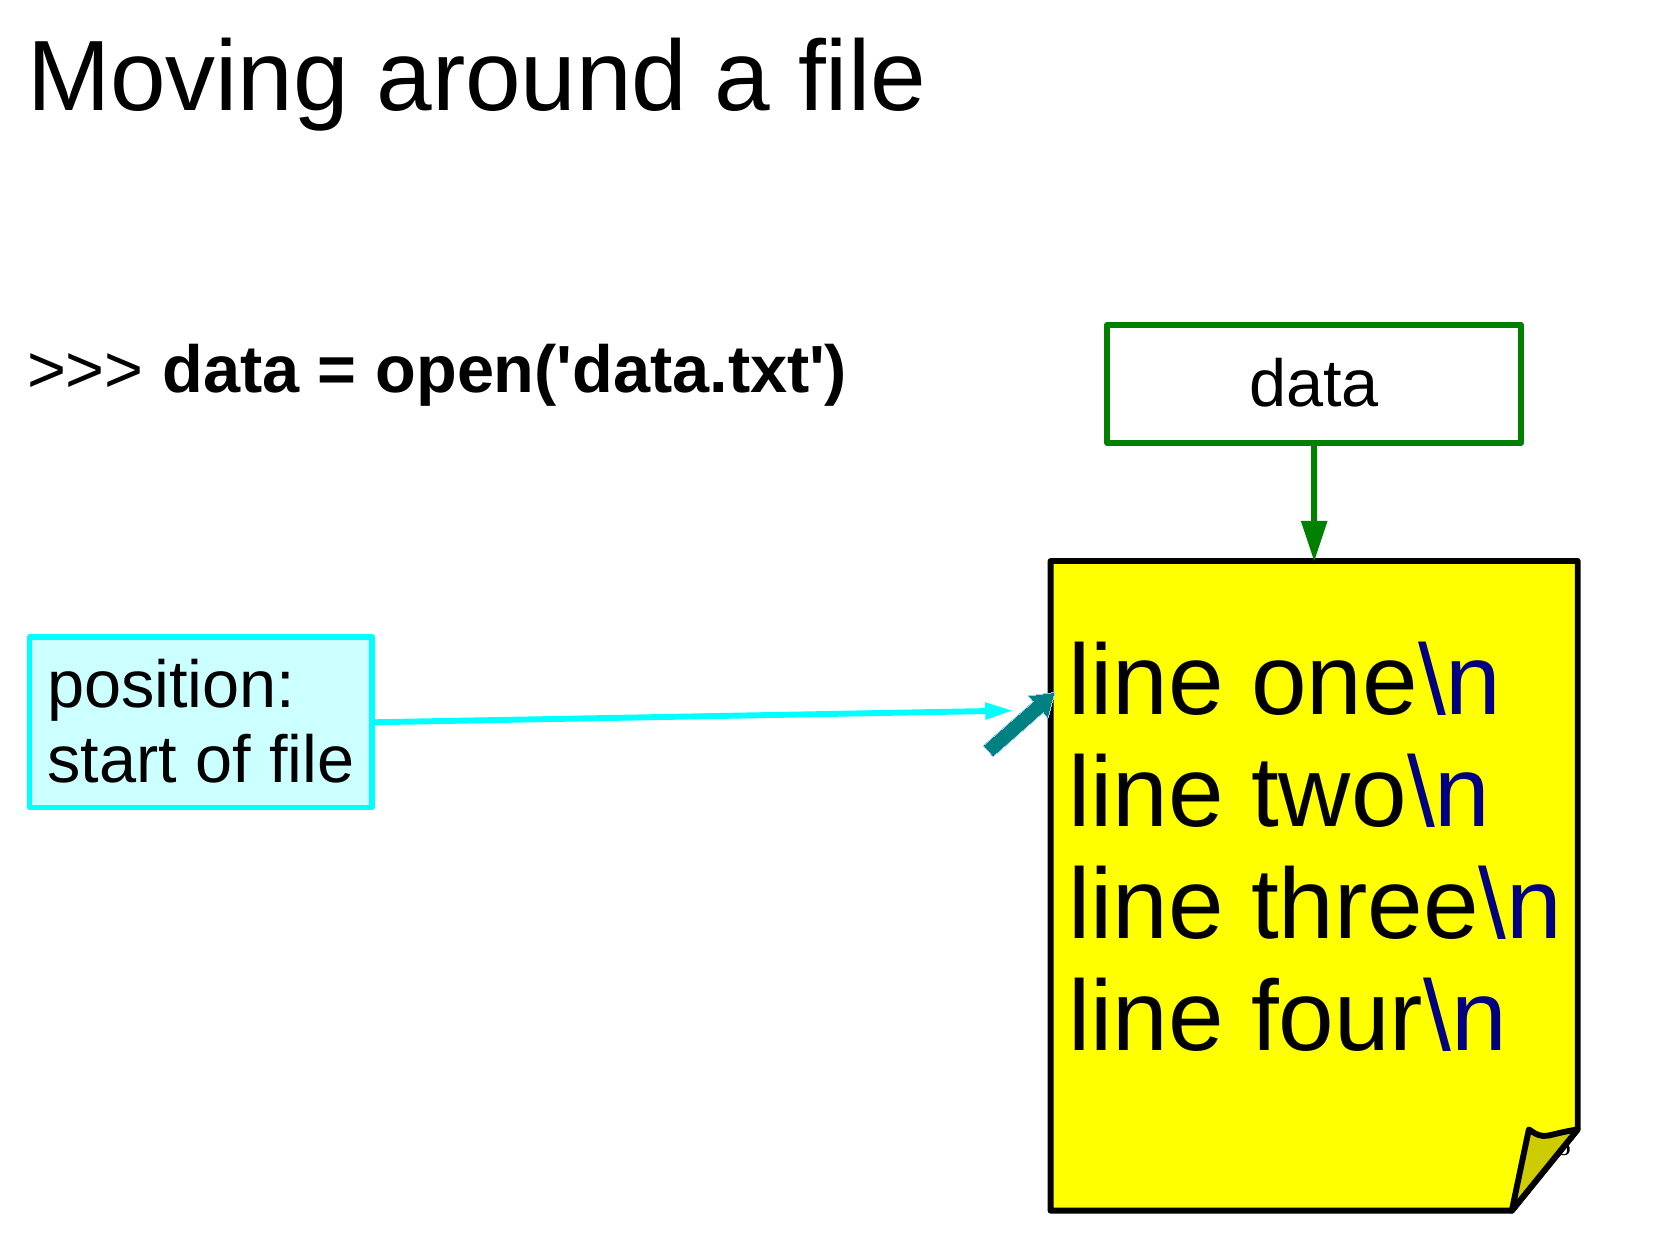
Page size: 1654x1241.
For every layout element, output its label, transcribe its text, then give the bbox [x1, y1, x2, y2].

text_box data [1107, 324, 1521, 443]
text_box >>> data = open('data.txt') [12, 324, 863, 415]
text_box Moving around a file [12, 12, 942, 140]
text_box position: start of file [29, 637, 373, 808]
text_box [983, 692, 1055, 757]
text_box line one\n line two\n line three\n line four\n [1050, 561, 1578, 1211]
